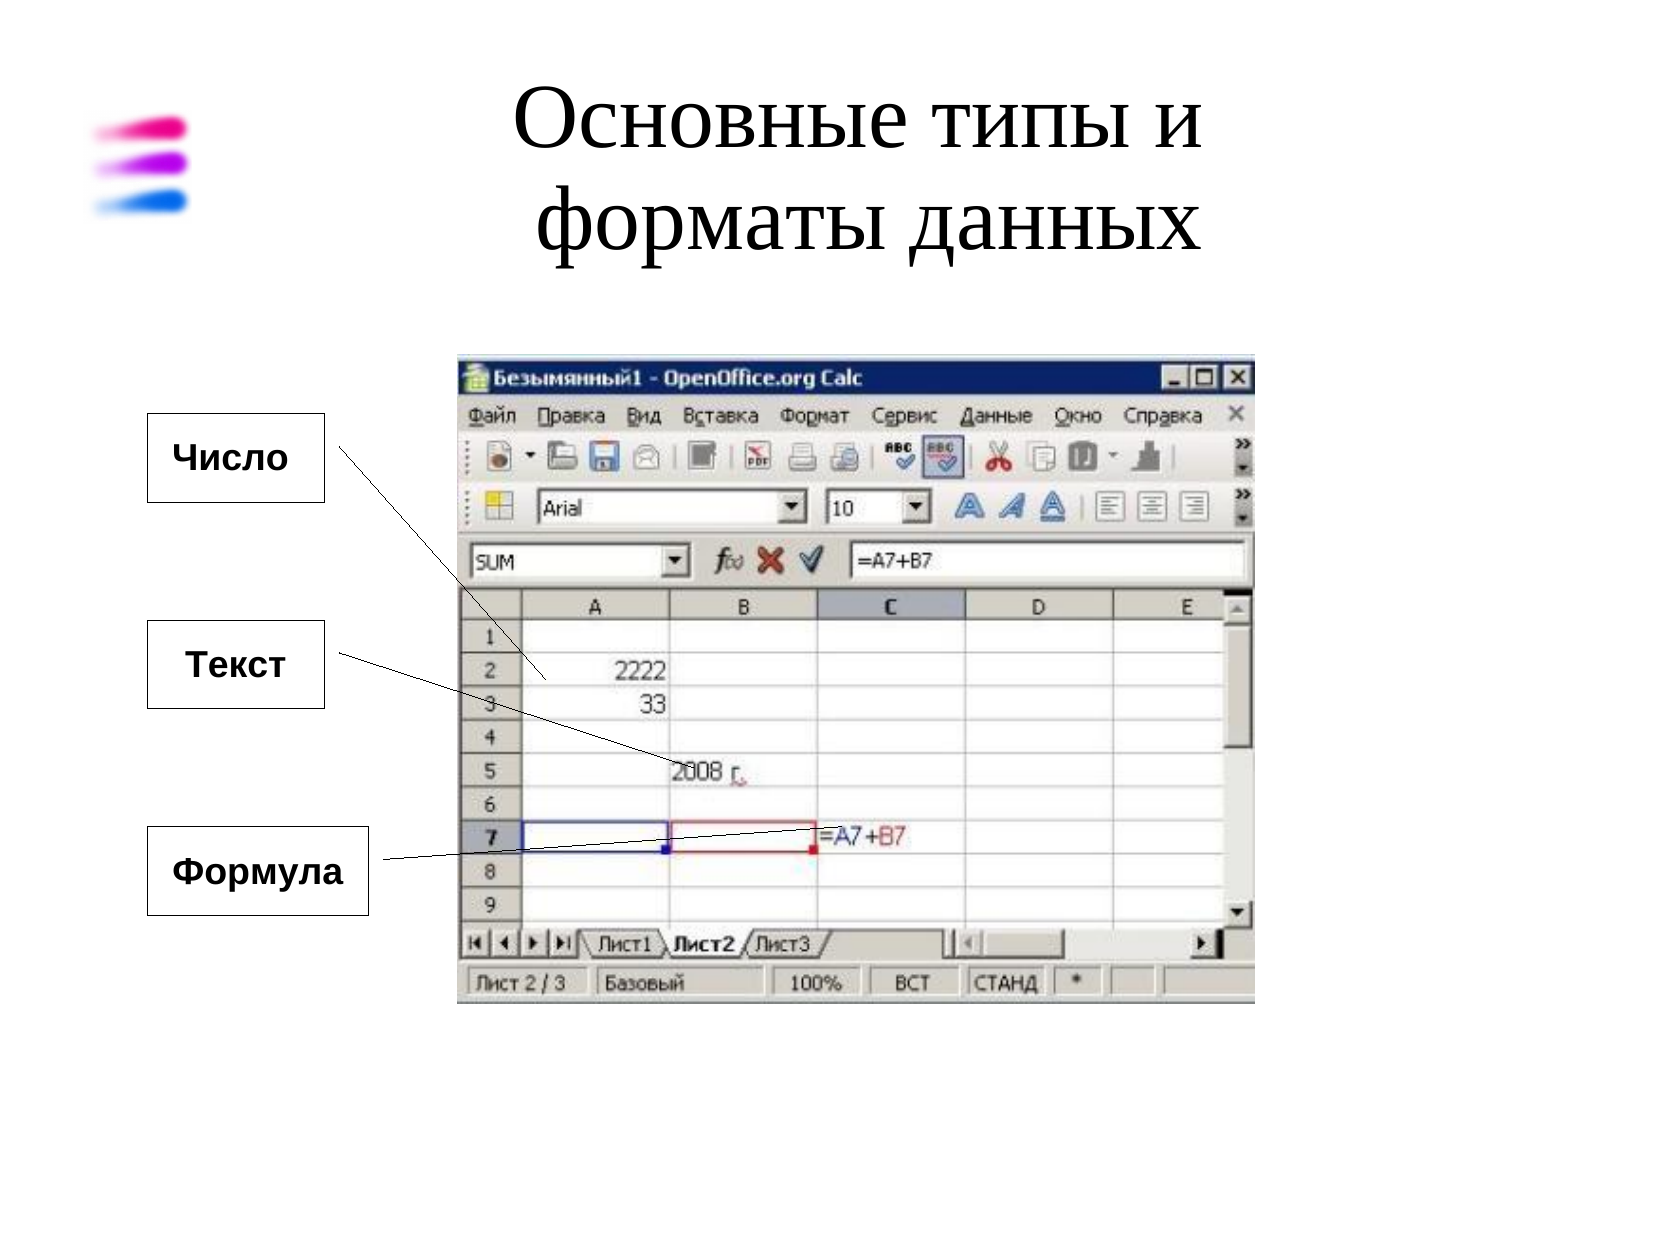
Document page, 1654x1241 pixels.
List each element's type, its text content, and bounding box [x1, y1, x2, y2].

text_box Число [147, 413, 324, 502]
picture [457, 354, 1255, 1004]
text_box Формула [147, 827, 369, 915]
text_box Текст [147, 620, 324, 709]
title Основные типы и форматы данных [209, 64, 1531, 272]
picture [83, 110, 192, 224]
